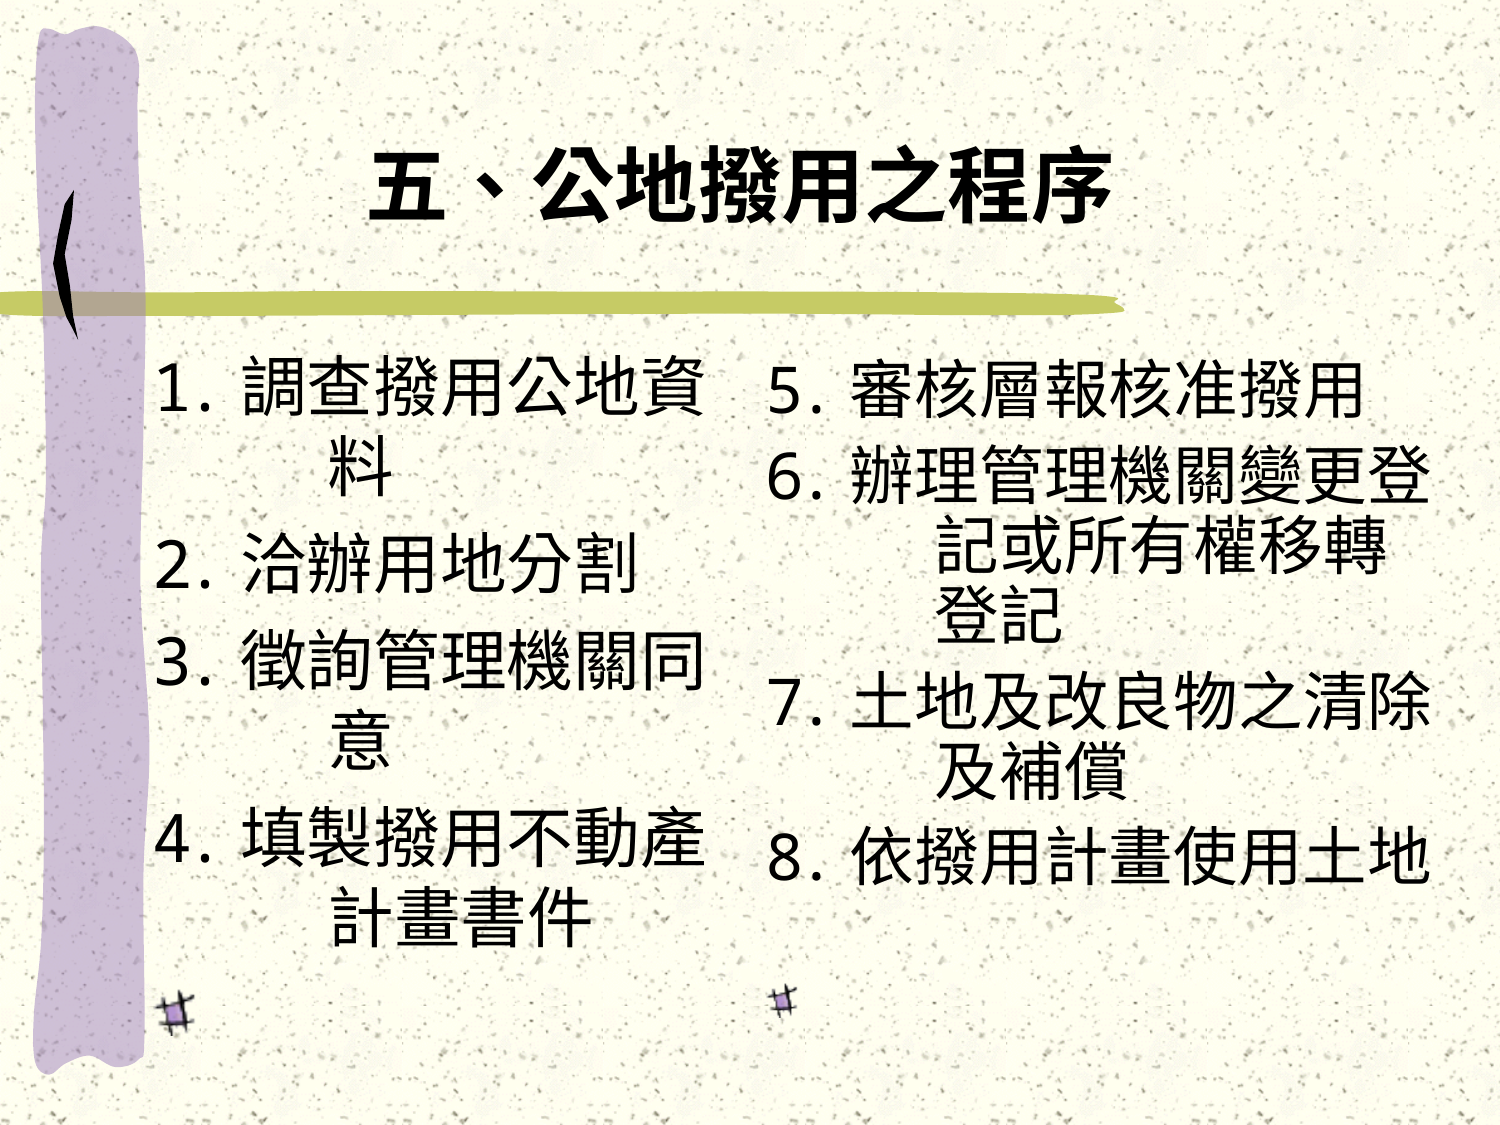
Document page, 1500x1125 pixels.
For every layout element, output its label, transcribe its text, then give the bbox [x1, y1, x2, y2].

list 審核層報核准撥用 辦理管理機關變更登記或所有權移轉登記 土地及改良物之清除及補償 依撥用計畫使用土地 [750, 350, 1450, 1026]
list 調查撥用公地資料 洽辦用地分割 徵詢管理機關同意 填製撥用不動產計畫書件 [137, 337, 763, 1013]
title 五、公地撥用之程序 [218, 125, 1262, 241]
